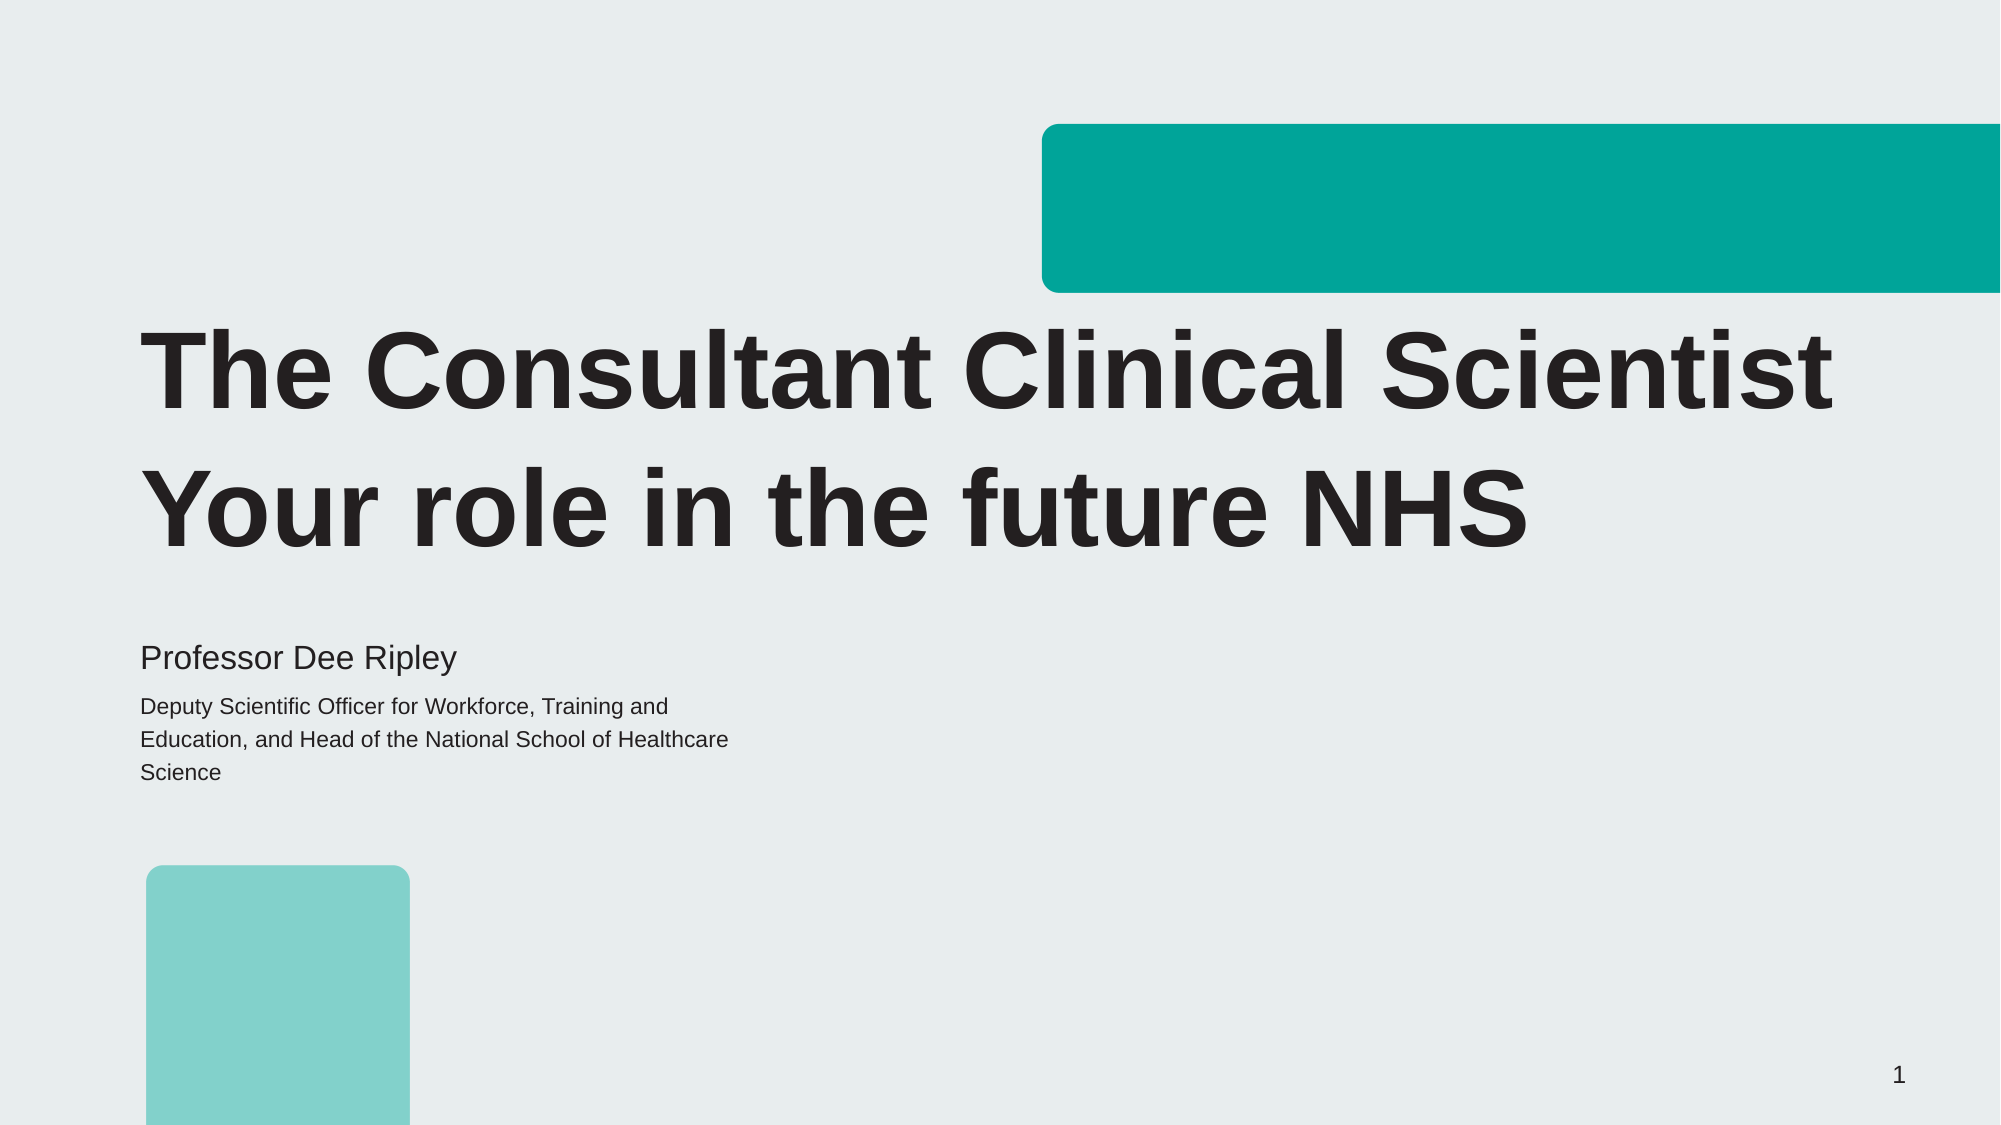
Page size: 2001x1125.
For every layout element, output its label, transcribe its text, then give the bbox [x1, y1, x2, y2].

list The Consultant Clinical Scientist Your role in the future NHS [140, 314, 1910, 572]
list Professor Dee Ripley Deputy Scientific Officer for Workforce, Training and Education, and Head of the National School of Healthcare Science [140, 612, 1910, 936]
